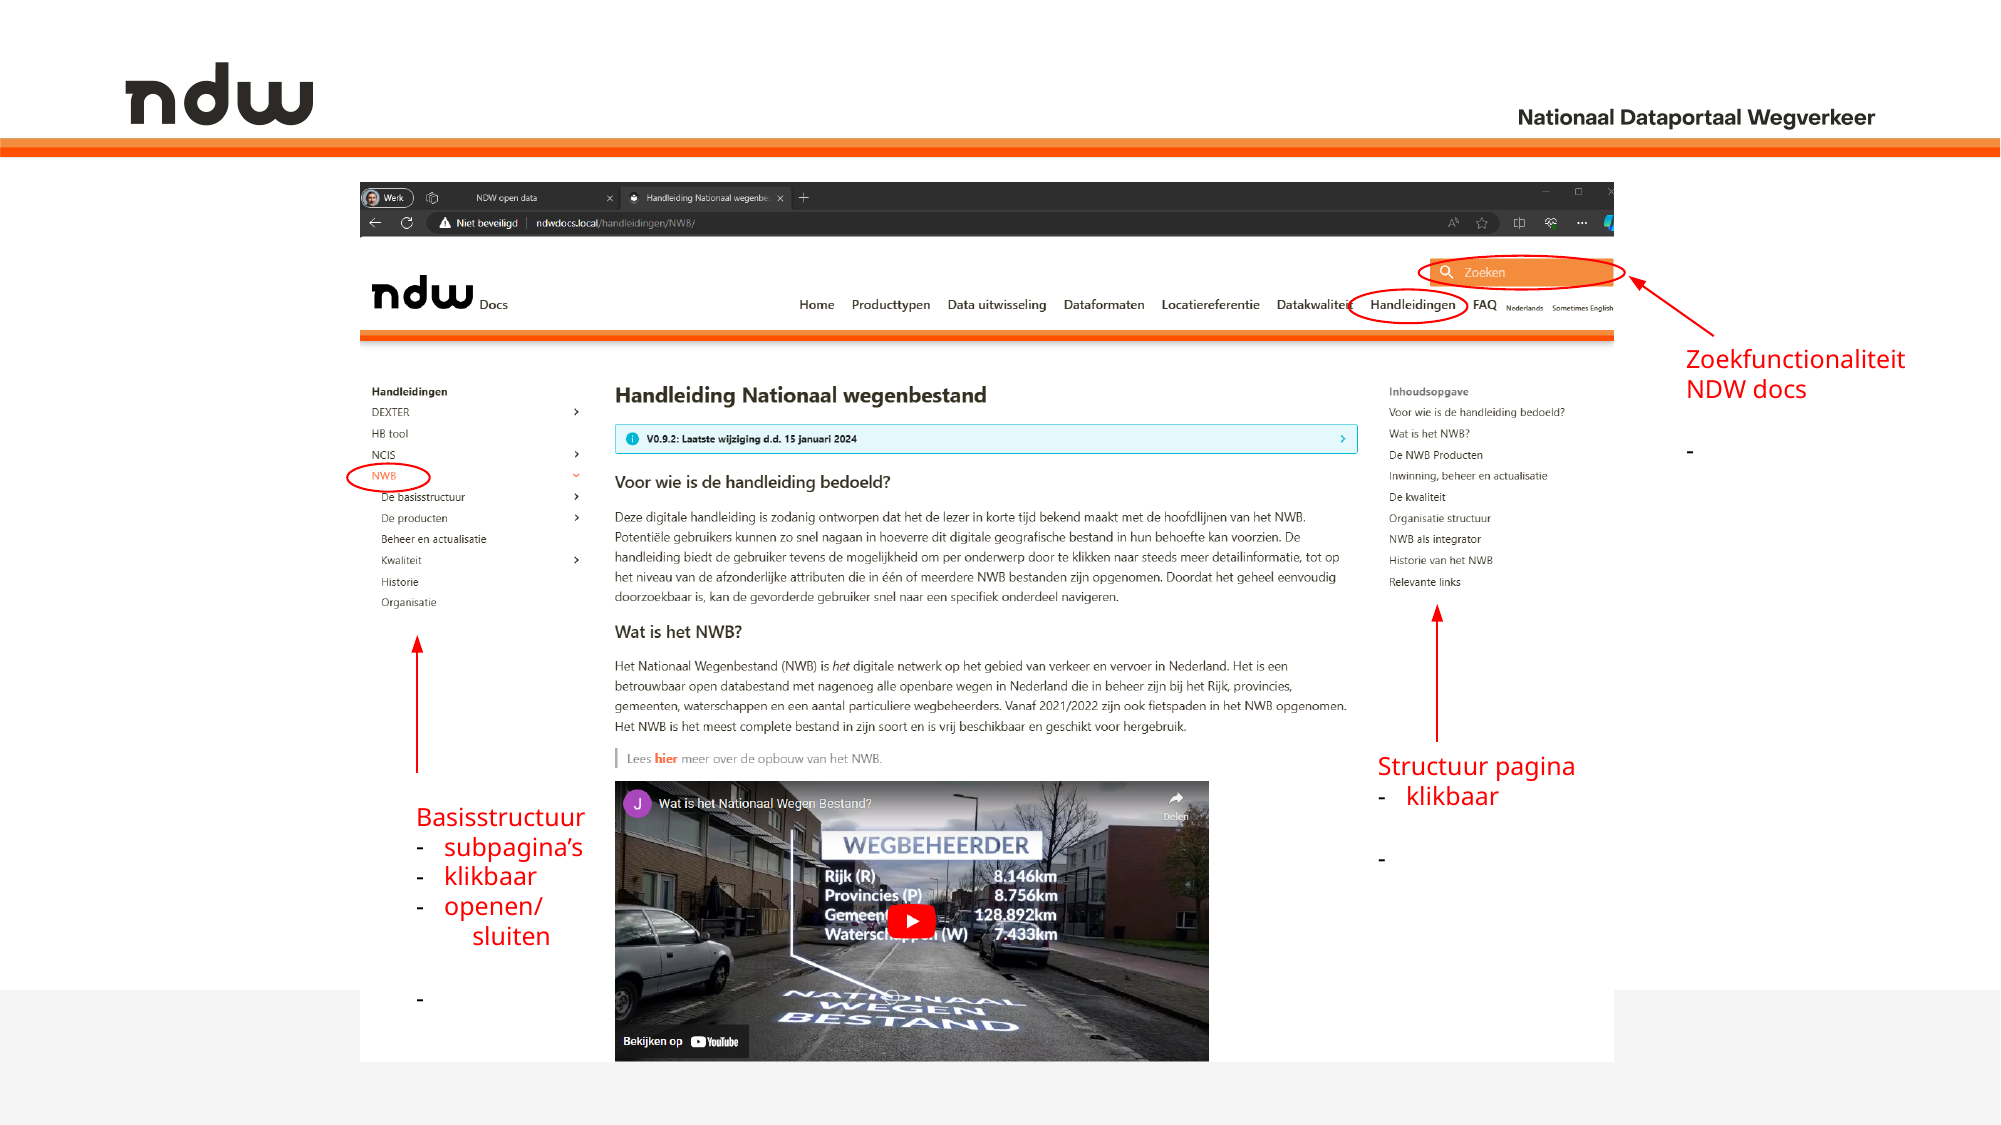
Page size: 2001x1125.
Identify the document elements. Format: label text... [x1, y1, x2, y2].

picture [360, 465, 428, 490]
picture [360, 182, 1614, 1062]
text_box [361, 616, 482, 678]
picture [1420, 257, 1614, 288]
text_box Basisstructuur subpagina’s klikbaar openen/sluiten [401, 793, 631, 991]
text_box Zoekfunctionaliteit NDW docs [1671, 336, 1953, 473]
text_box Structuur pagina klikbaar [1362, 743, 1592, 880]
